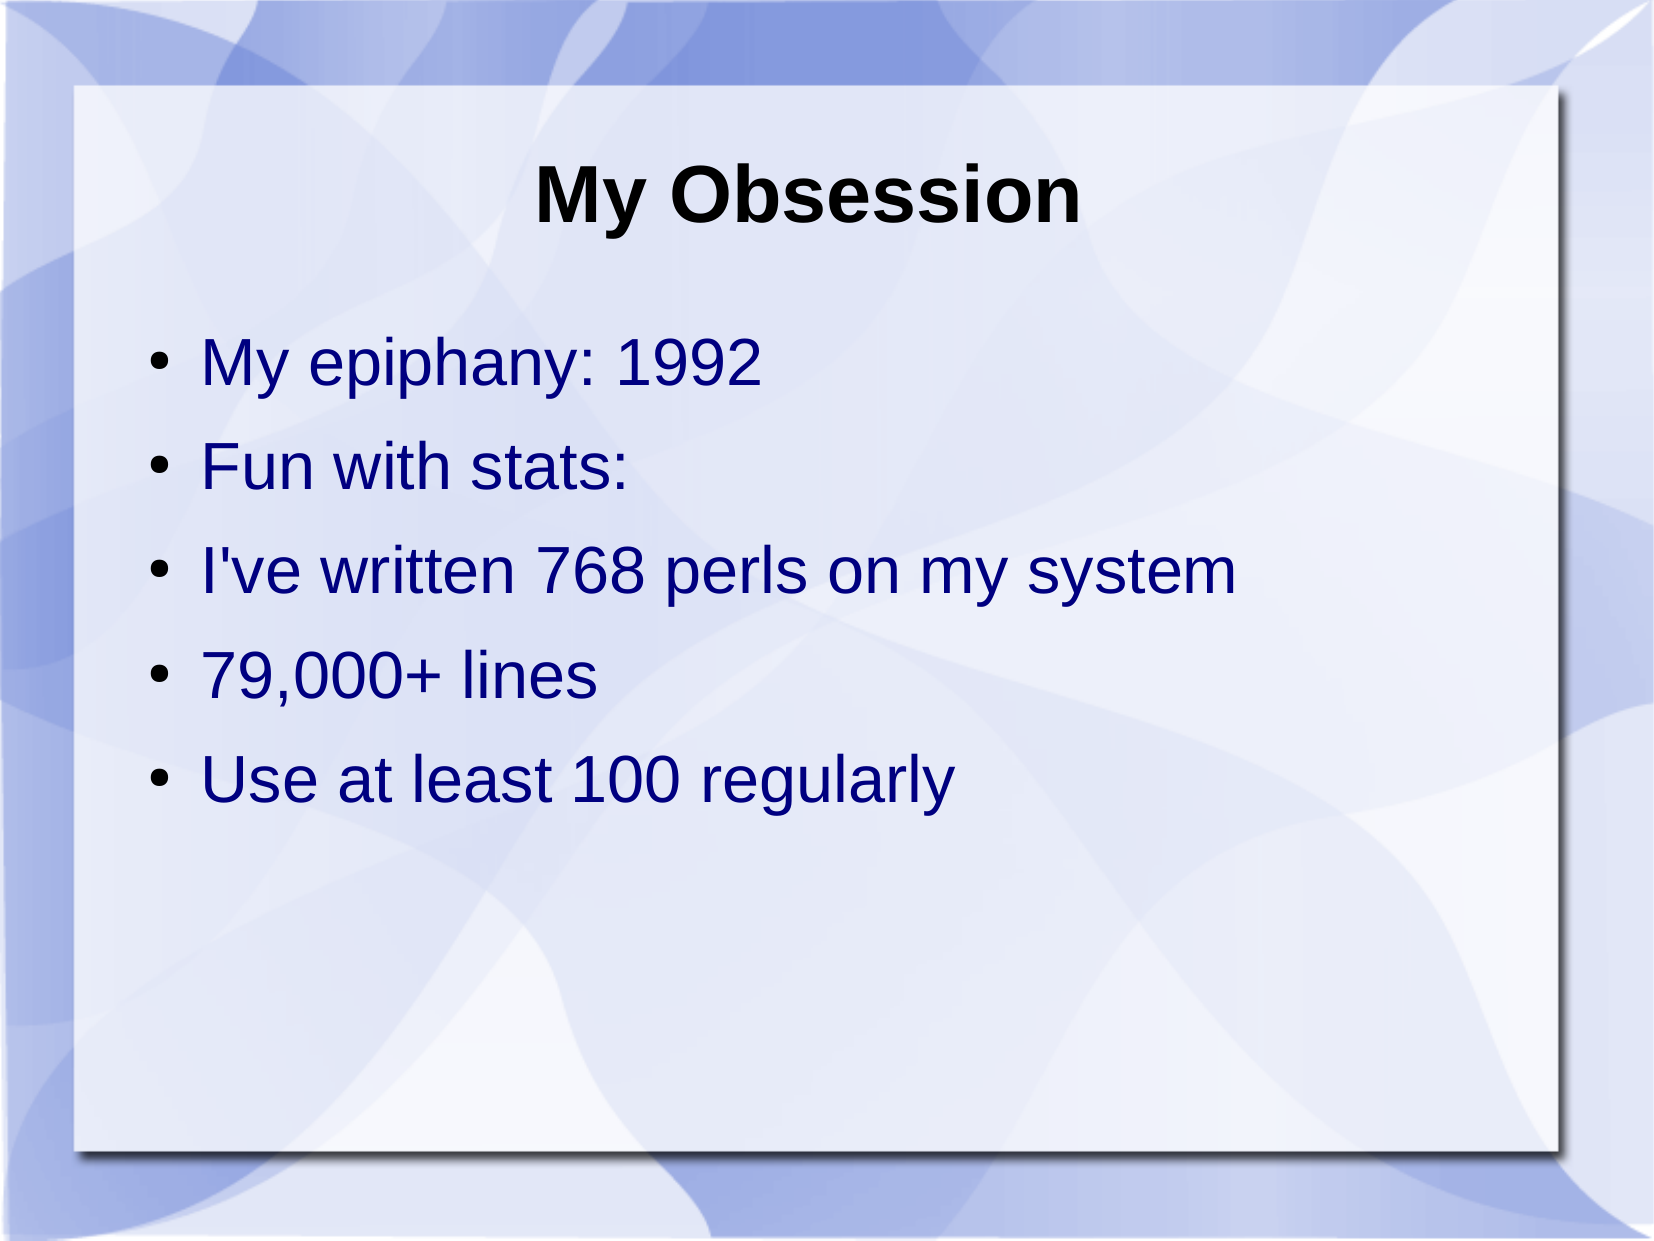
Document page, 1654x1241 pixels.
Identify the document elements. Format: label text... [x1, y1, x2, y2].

picture [0, 0, 1654, 1241]
title My Obsession [82, 90, 1536, 298]
list My epiphany: 1992 Fun with stats: I've written 768 perls on my system 79,000+ lines Use at least 100 regularly [129, 324, 1489, 1045]
